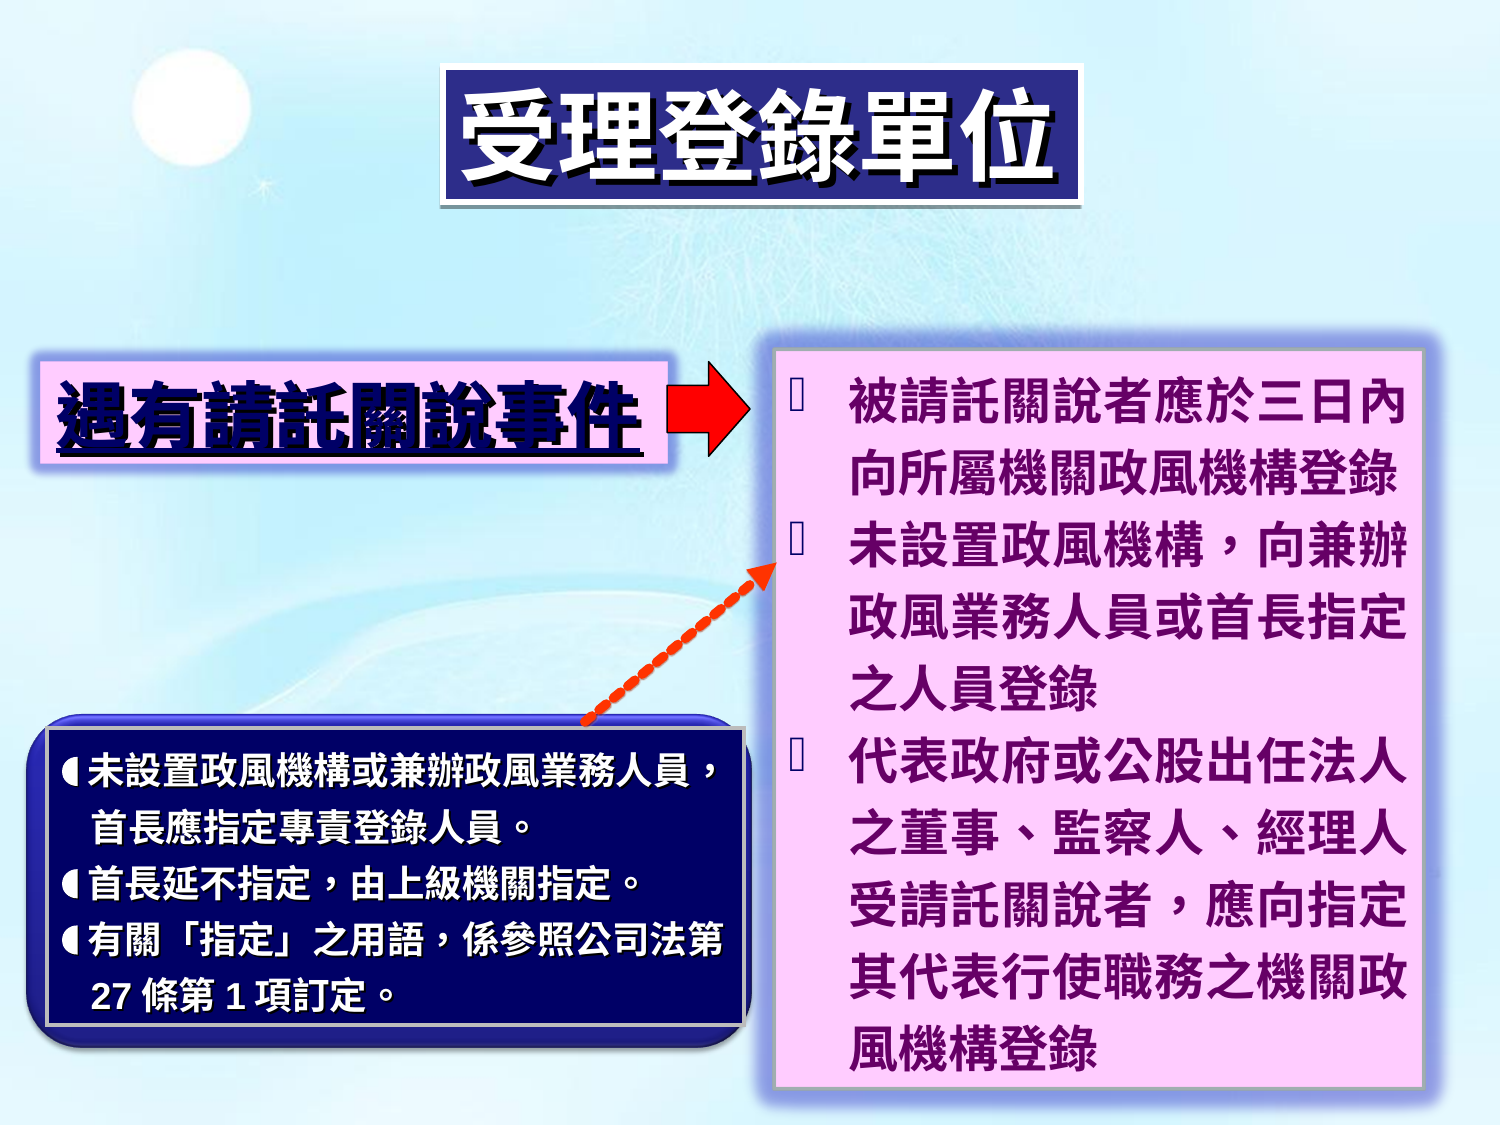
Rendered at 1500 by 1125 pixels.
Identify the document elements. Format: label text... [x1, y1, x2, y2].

text_box 被請託關說者應於三日內向所屬機關政風機構登錄 未設置政風機構，向兼辦政風業務人員或首長指定之人員登錄 代表政府或公股出任法人之董事、監察人、經理人受請託關說者，應向指定其代表行使職務之機關政風機構登錄 [773, 349, 1424, 1086]
picture [0, 0, 1500, 1125]
text_box 遇有請託關說事件 [41, 361, 668, 465]
text_box [667, 361, 751, 457]
text_box 未設置政風機構或兼辦政風業務人員，首長應指定專責登錄人員。 首長延不指定，由上級機關指定。 有關「指定」之用語，係參照公司法第27條第1項訂定。 [46, 728, 745, 1025]
text_box 受理登錄單位 [442, 66, 1081, 202]
